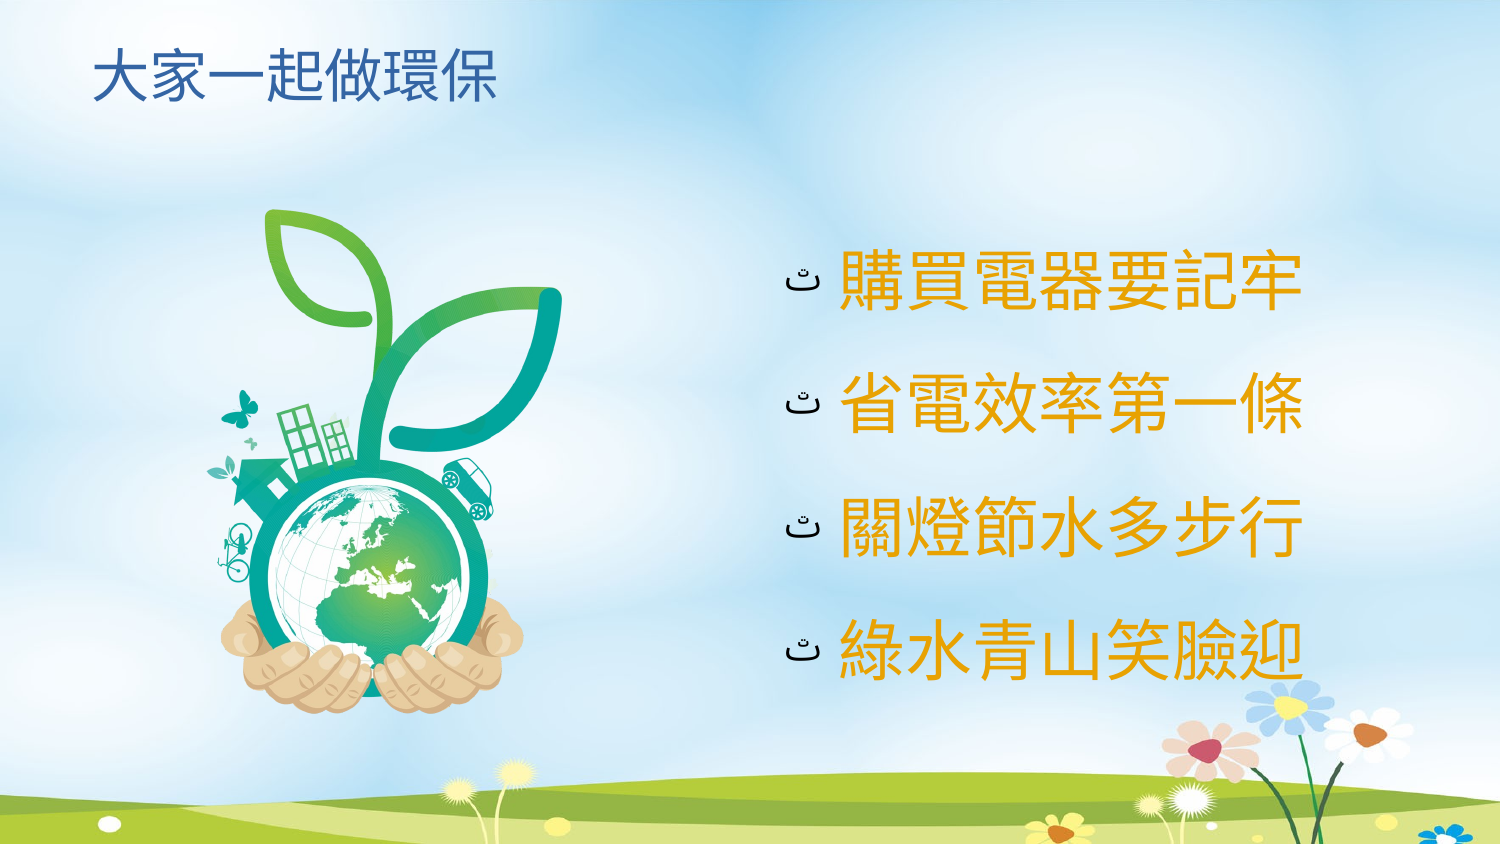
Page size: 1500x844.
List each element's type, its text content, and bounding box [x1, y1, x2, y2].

picture [0, 0, 1500, 844]
list 購買電器要記牢 省電效率第一條 關燈節水多步行 綠水青山笑臉迎 [767, 227, 1329, 718]
title 大家一起做環保 [0, 0, 621, 89]
